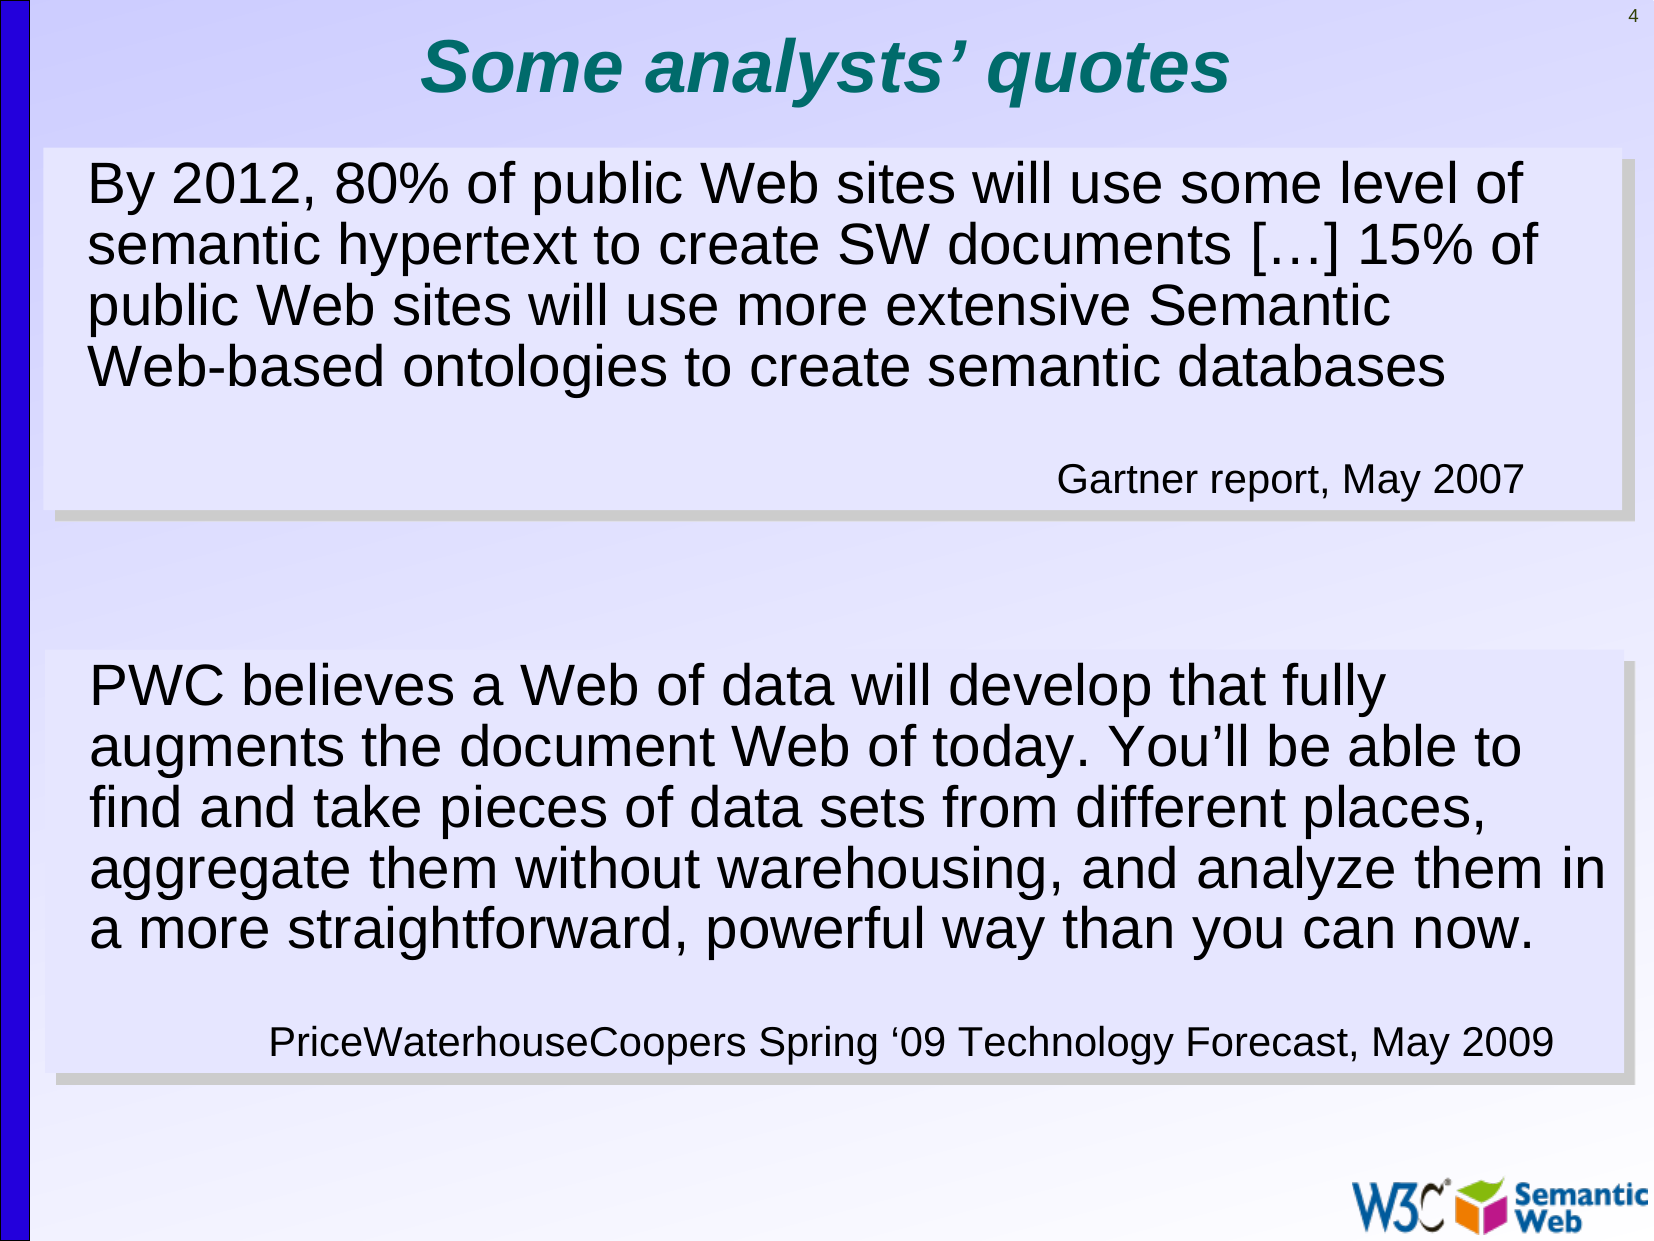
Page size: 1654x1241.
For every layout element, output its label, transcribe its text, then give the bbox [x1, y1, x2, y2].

picture [1352, 1175, 1648, 1235]
text_box PWC believes a Web of data will develop that fully augments the document Web of today. You’ll be able to find and take pieces of data sets from different places, aggregate them without warehousing, and analyze them in a more straightforward, powerful way than you can now. PriceWaterhouseCoopers Spring ‘09 Technology Forecast, May 2009 [45, 649, 1625, 1073]
text_box By 2012, 80% of public Web sites will use some level of semantic hypertext to create SW documents […] 15% of public Web sites will use more extensive Semantic Web-based ontologies to create semantic databases Gartner report, May 2007 [43, 147, 1623, 511]
title Some analysts’ quotes [0, 13, 1654, 117]
